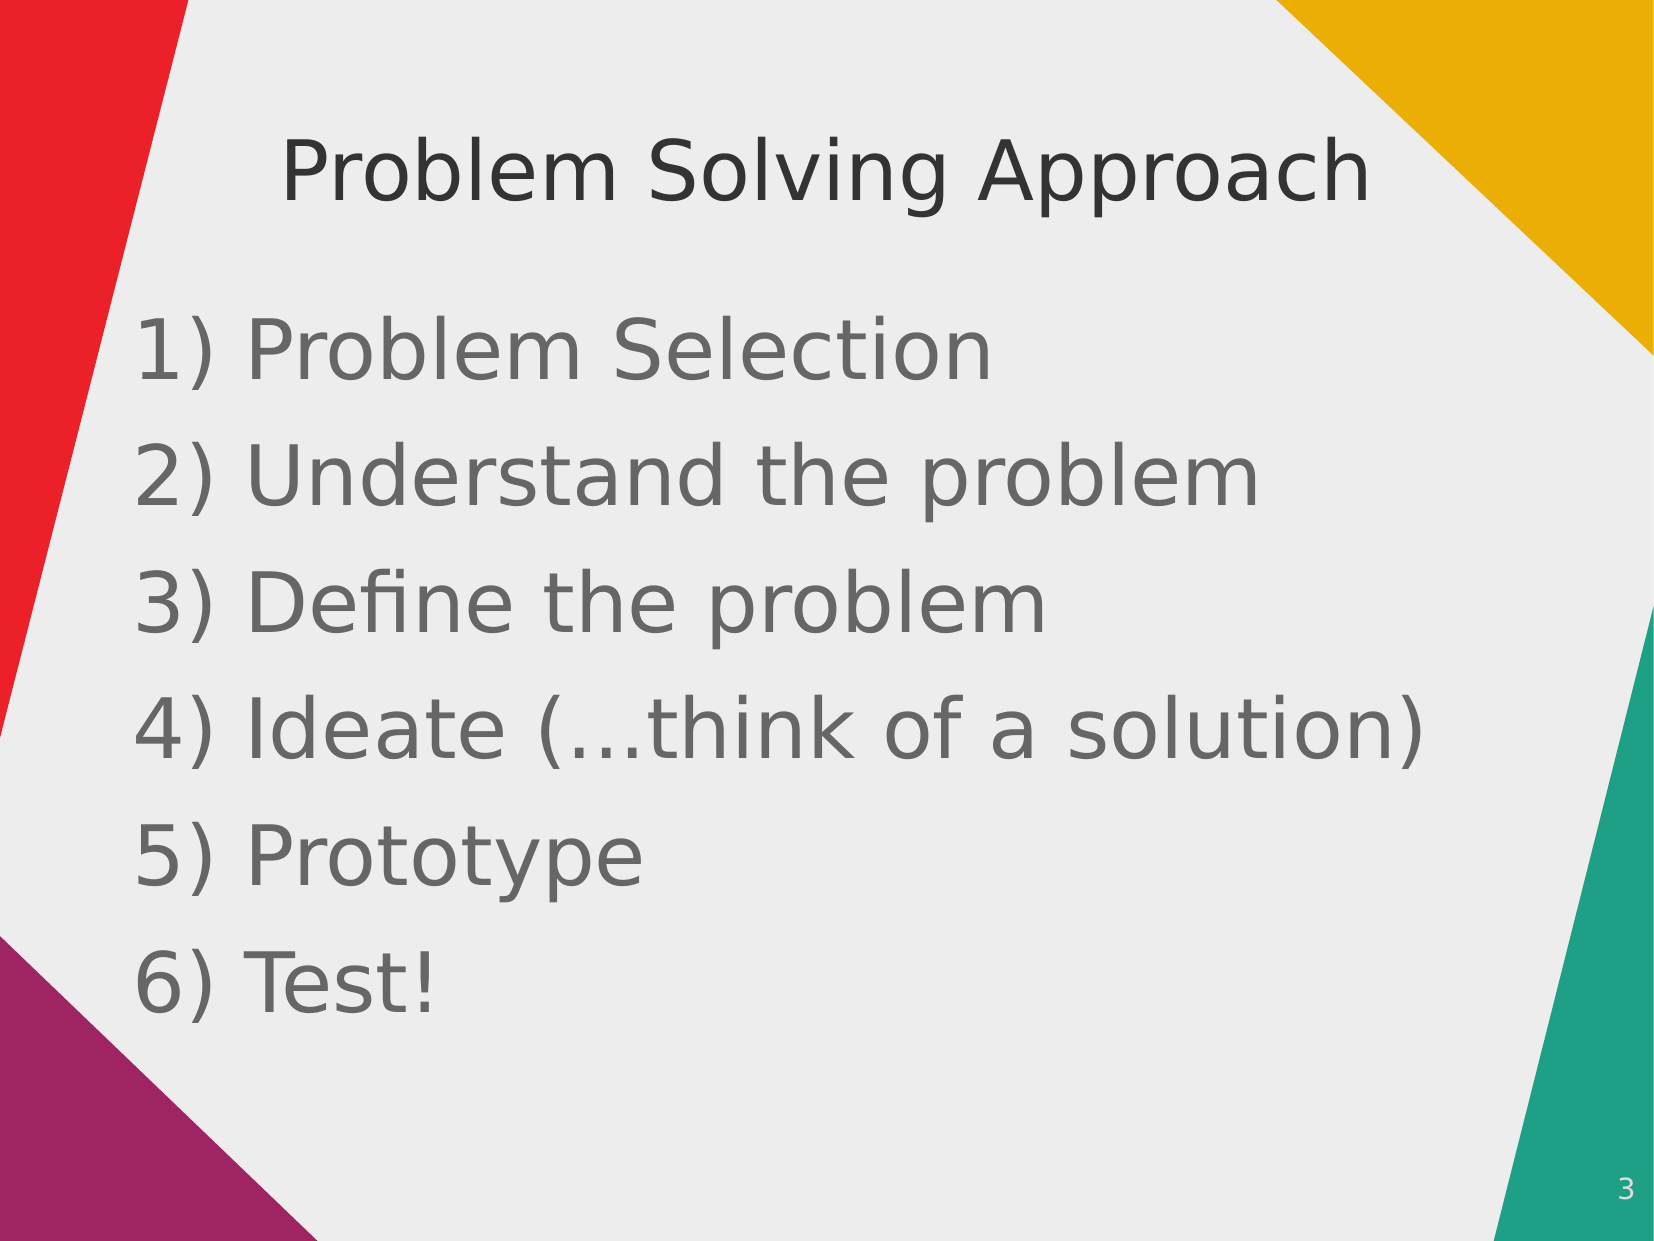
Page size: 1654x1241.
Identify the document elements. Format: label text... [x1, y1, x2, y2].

title Problem Solving Approach [114, 73, 1539, 271]
list Problem Selection Understand the problem Define the problem Ideate (...think of a solution) Prototype Test! [114, 302, 1539, 1033]
